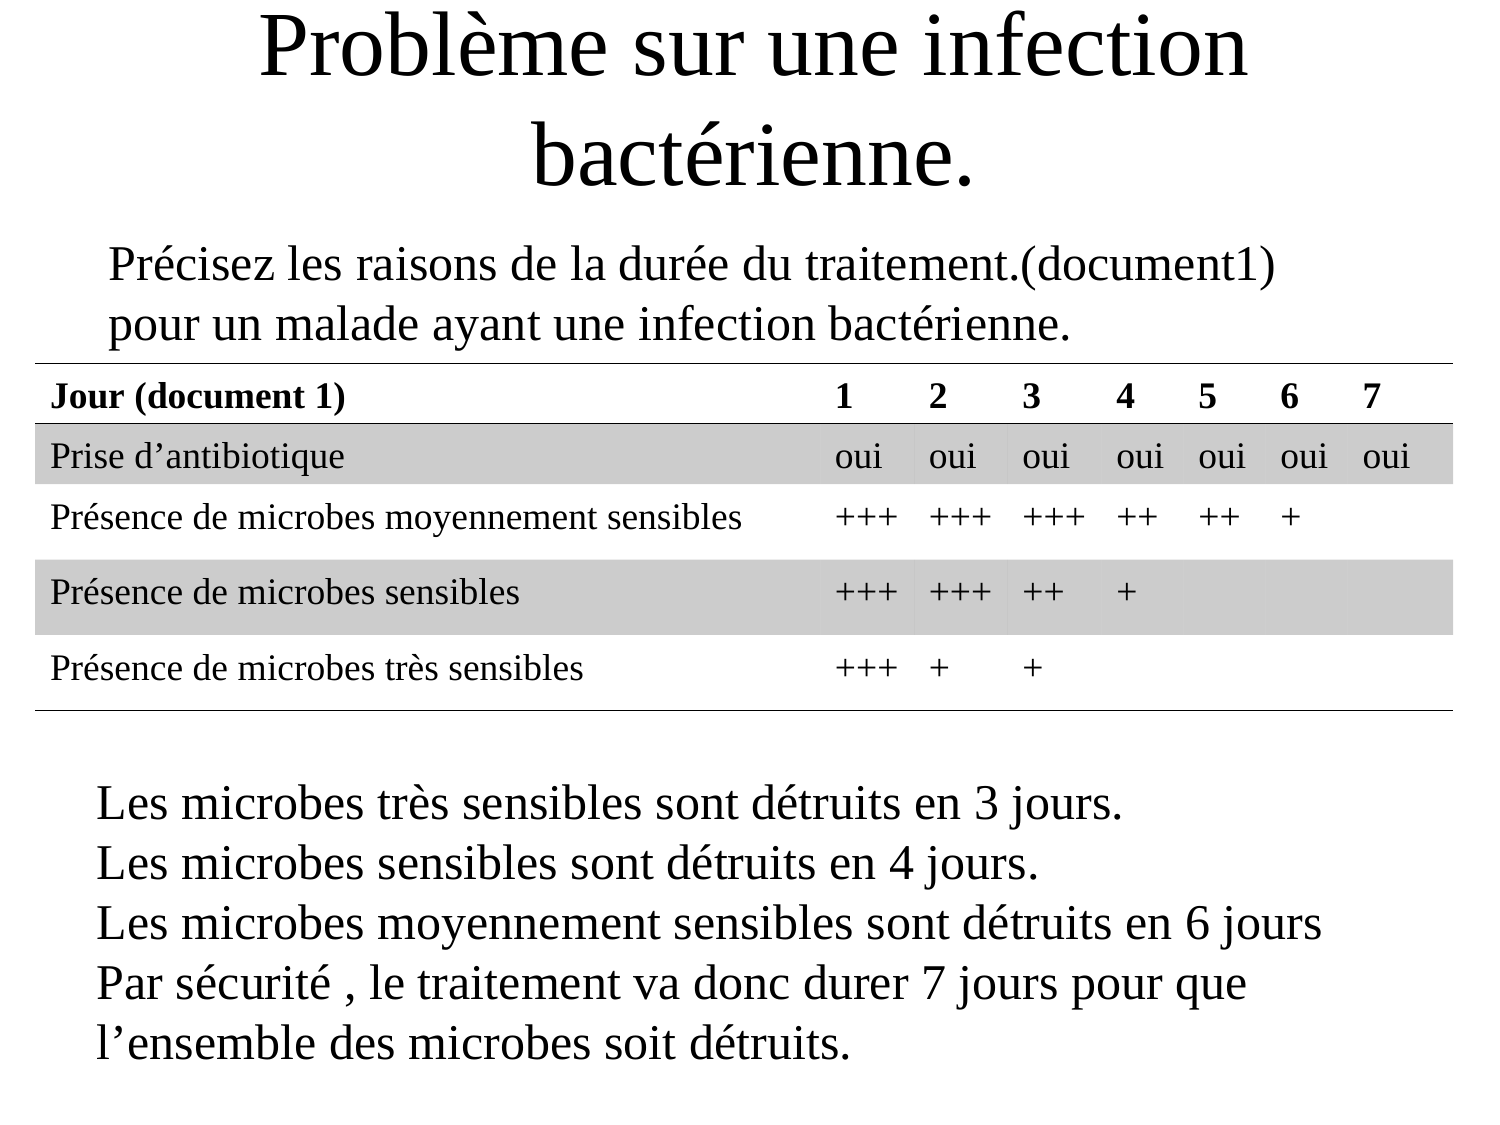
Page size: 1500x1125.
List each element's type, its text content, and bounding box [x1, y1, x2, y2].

table_cell ++ [1008, 560, 1102, 635]
table_header 5 [1184, 364, 1266, 423]
table_cell + [1266, 484, 1348, 560]
table_cell + [1102, 560, 1184, 635]
table_cell Présence de microbes moyennement sensibles [35, 484, 820, 560]
text_box Précisez les raisons de la durée du traitement.(document1) pour un malade ayant une infection bactérienne. [93, 222, 1325, 359]
table_header 3 [1008, 364, 1102, 423]
table_cell oui [820, 424, 914, 484]
table_header 1 [820, 364, 914, 423]
table_cell +++ [914, 484, 1008, 560]
table_cell +++ [820, 484, 914, 560]
table_cell +++ [914, 560, 1008, 635]
table_cell [1348, 635, 1453, 710]
table_cell [1184, 560, 1266, 635]
table_cell [1348, 484, 1453, 560]
table_cell +++ [820, 560, 914, 635]
table_cell oui [1008, 424, 1102, 484]
table_cell ++ [1184, 484, 1266, 560]
table_cell + [914, 635, 1008, 710]
table_header 4 [1102, 364, 1184, 423]
title Problème sur une infection bactérienne. [117, 0, 1393, 188]
table_cell oui [1348, 424, 1453, 484]
table_cell oui [1102, 424, 1184, 484]
table_cell [1266, 635, 1348, 710]
table_cell + [1008, 635, 1102, 710]
table_cell +++ [1008, 484, 1102, 560]
table_cell Présence de microbes sensibles [35, 560, 820, 635]
table_header 7 [1348, 364, 1453, 423]
table_cell ++ [1102, 484, 1184, 560]
table_header 2 [914, 364, 1008, 423]
table_cell oui [1184, 424, 1266, 484]
table_cell [1348, 560, 1453, 635]
text_box Les microbes très sensibles sont détruits en 3 jours. Les microbes sensibles sont détruits en 4 jours. Les microbes moyennement sensibles sont détruits en 6 jours Par sécurité , le traitement va donc durer 7 jours pour que l’ensemble des microbes soit détruits. [82, 761, 1360, 1078]
table_cell Prise d’antibiotique [35, 424, 820, 484]
table_cell oui [1266, 424, 1348, 484]
table_cell oui [914, 424, 1008, 484]
table_cell [1102, 635, 1184, 710]
table_cell [1266, 560, 1348, 635]
table_cell [1184, 635, 1266, 710]
table_cell Présence de microbes très sensibles [35, 635, 820, 710]
table_header Jour (document 1) [35, 364, 820, 423]
table_cell +++ [820, 635, 914, 710]
table_header 6 [1266, 364, 1348, 423]
